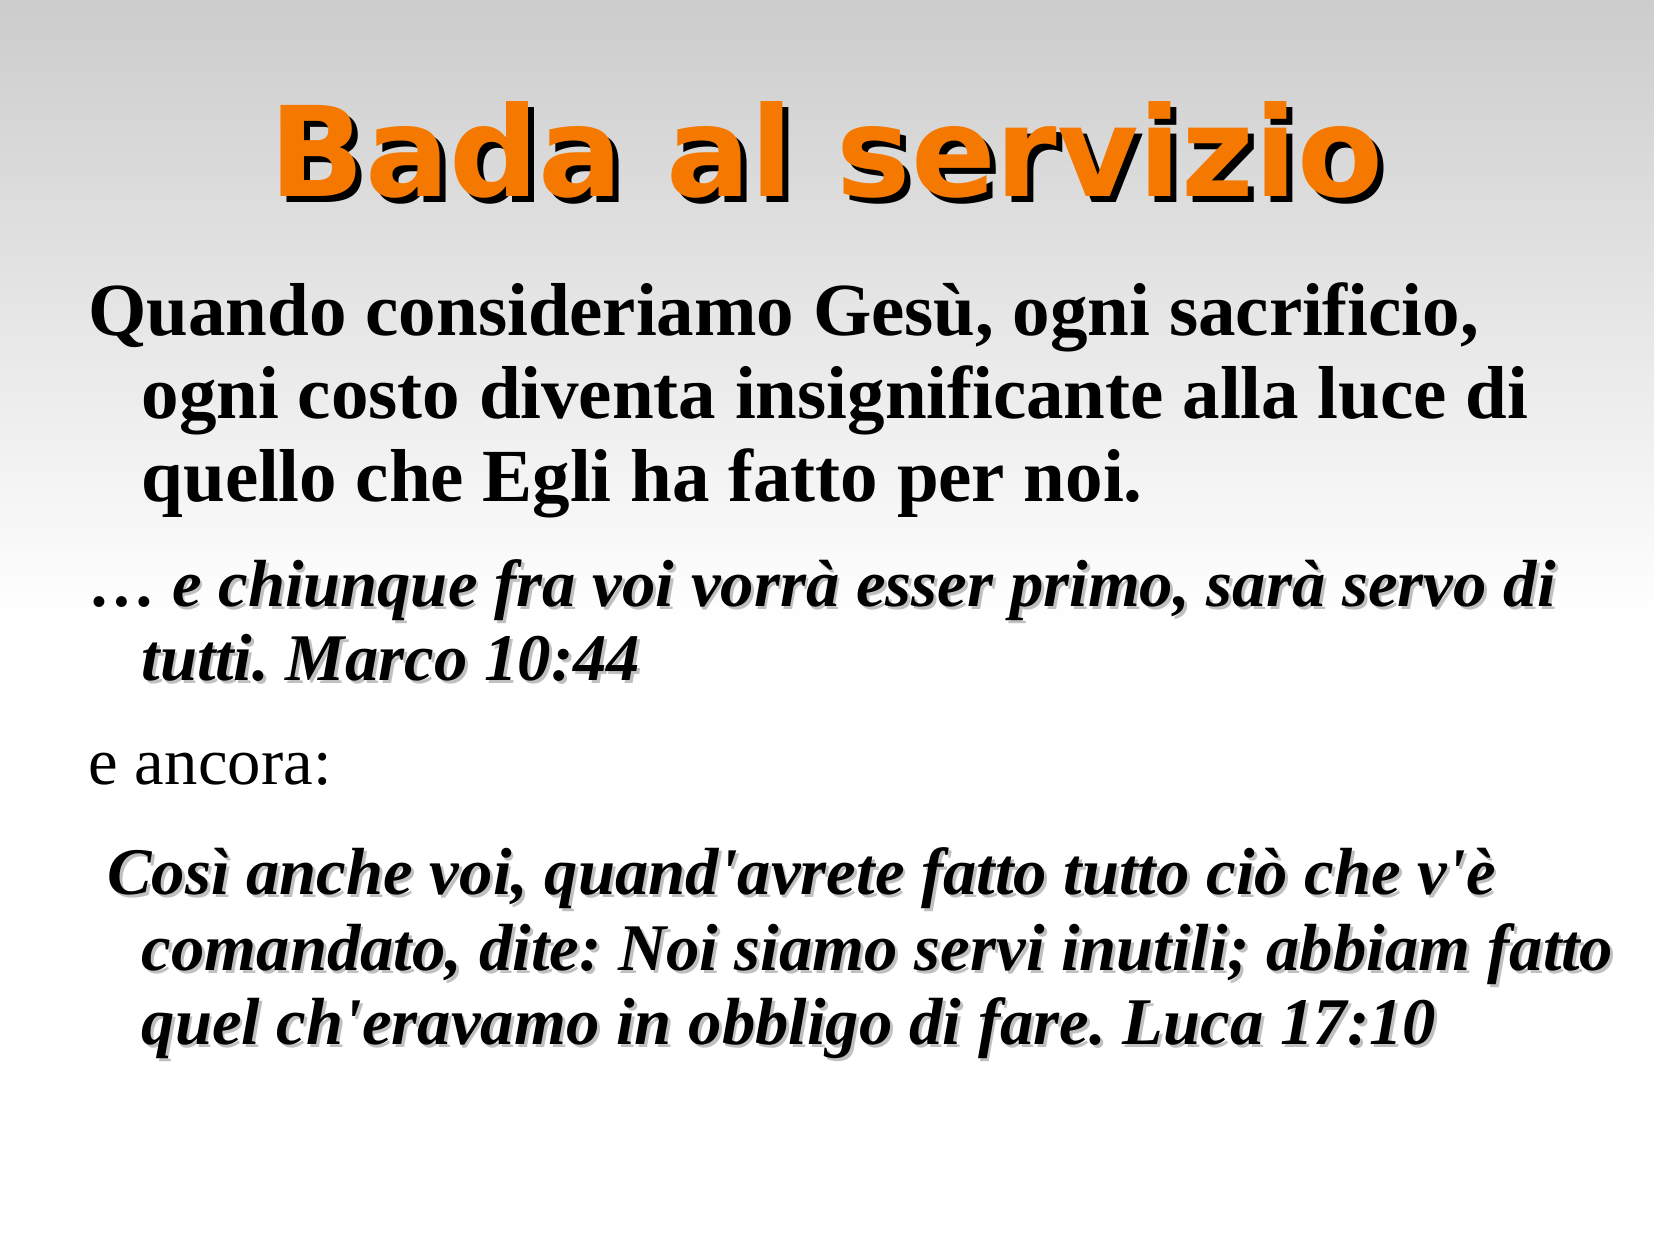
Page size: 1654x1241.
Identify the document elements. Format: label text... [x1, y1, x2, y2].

list Quando consideriamo Gesù, ogni sacrificio, ogni costo diventa insignificante alla luce di quello che Egli ha fatto per noi. … e chiunque fra voi vorrà esser primo, sarà servo di tutti. Marco 10:44 e ancora: Così anche voi, quand'avrete fatto tutto ciò che v'è comandato, dite: Noi siamo servi inutili; abbiam fatto quel ch'eravamo in obbligo di fare. Luca 17:10 [0, 268, 1625, 1241]
title Bada al servizio [82, 56, 1571, 250]
